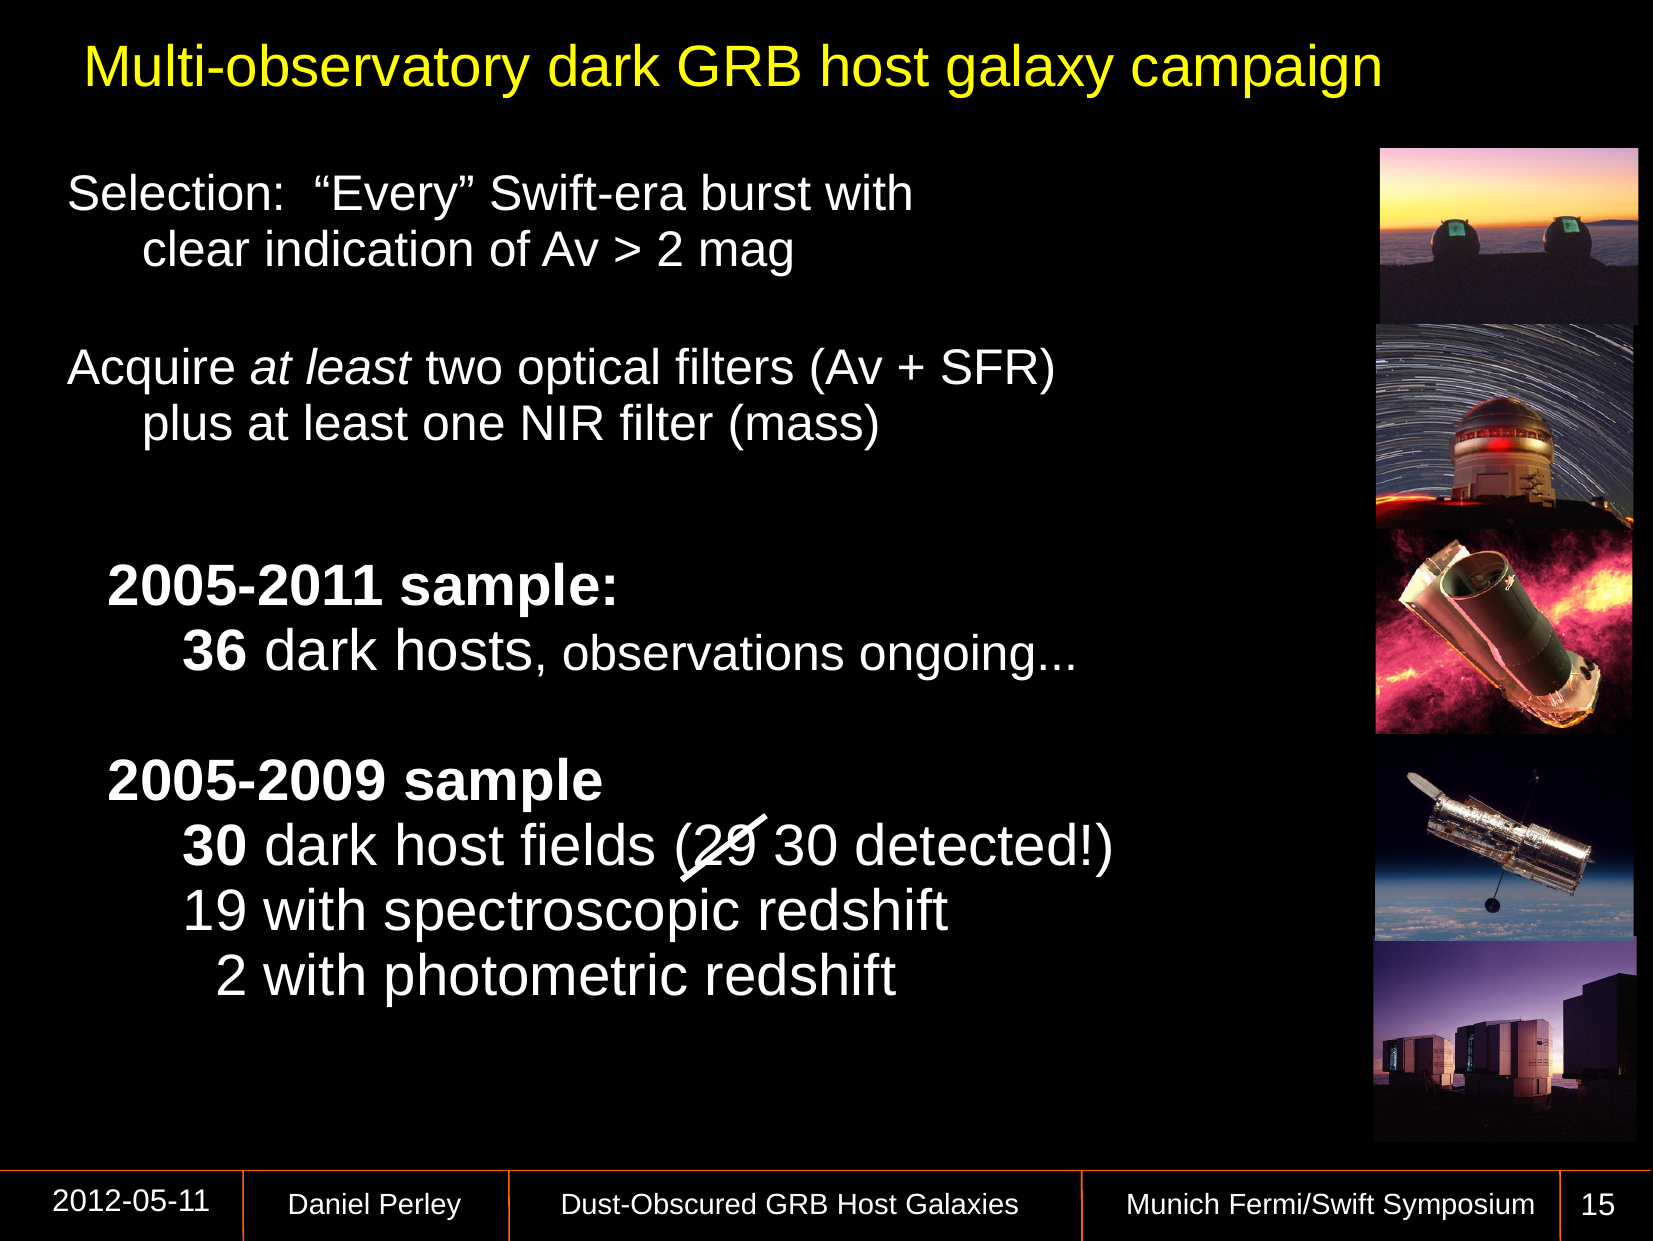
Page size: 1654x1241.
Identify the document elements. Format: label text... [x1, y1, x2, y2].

text_box Selection: “Every” Swift-era burst with clear indication of Av > 2 mag [52, 158, 985, 285]
title Multi-observatory dark GRB host galaxy campaign [83, 33, 1573, 100]
text_box 2005-2011 sample: 36 dark hosts, observations ongoing... 2005-2009 sample 30 dark host fields (29 30 detected!) 19 with spectroscopic redshift 2 with photometric redshift [93, 545, 1308, 1146]
picture [1373, 735, 1637, 1142]
picture [1375, 148, 1639, 734]
text_box Acquire at least two optical filters (Av + SFR) plus at least one NIR filter (mass) [52, 276, 1297, 459]
